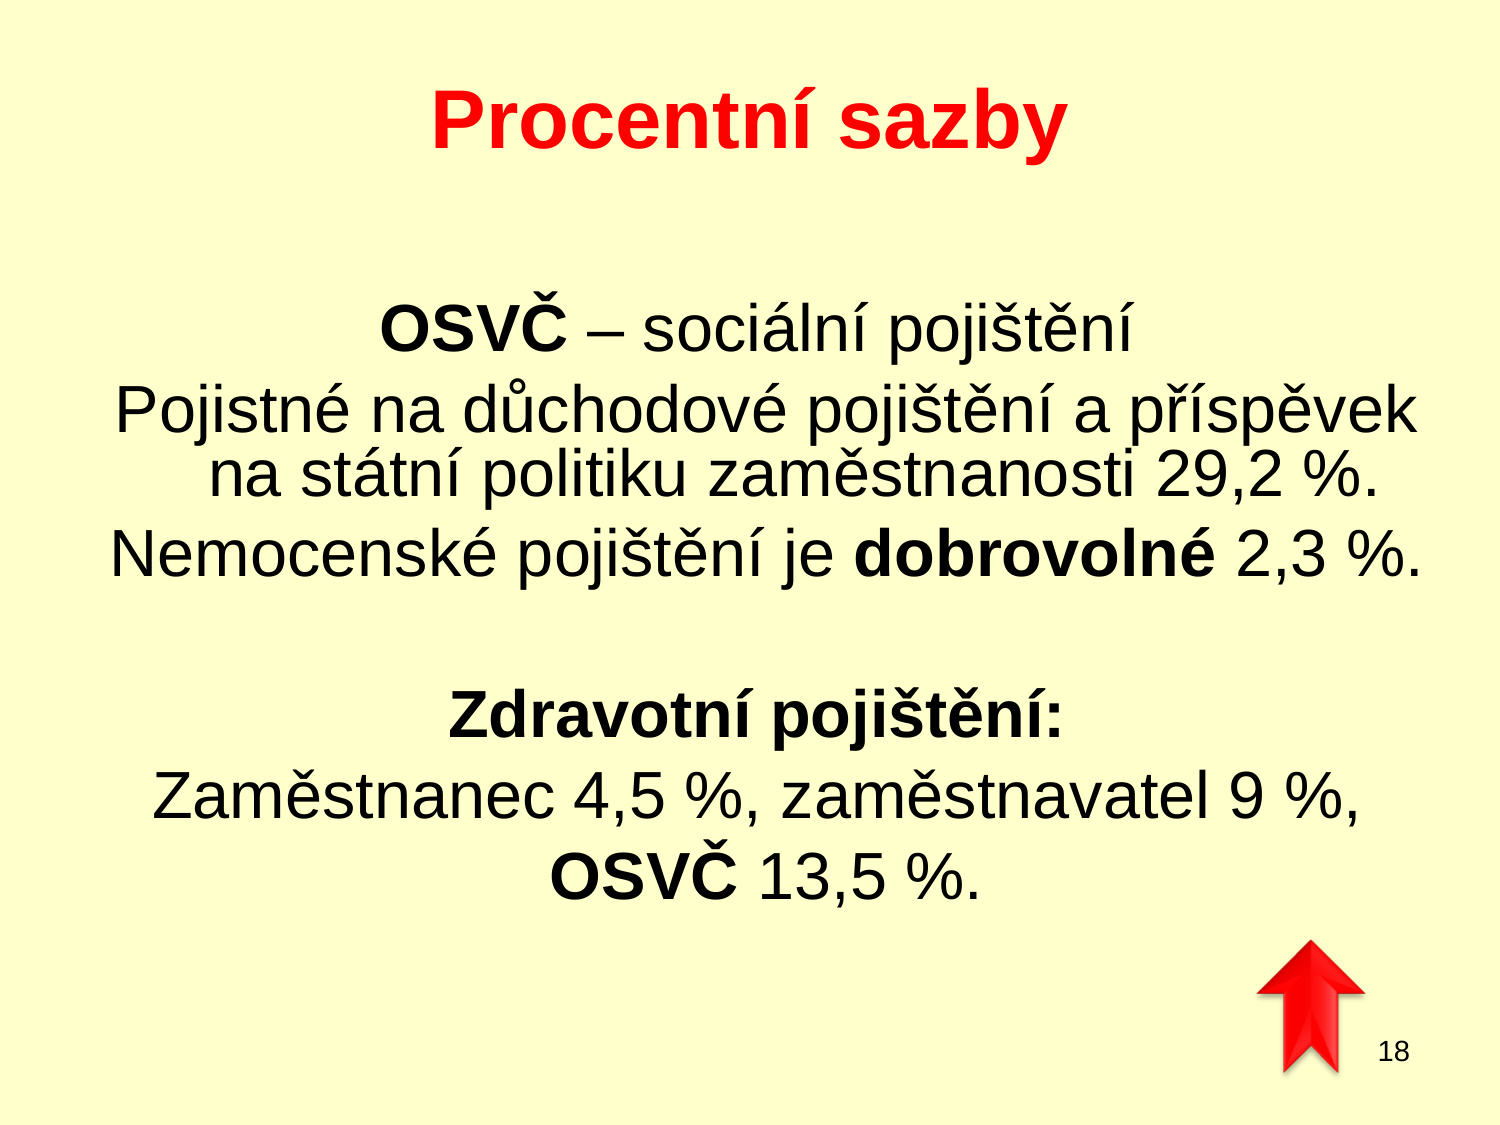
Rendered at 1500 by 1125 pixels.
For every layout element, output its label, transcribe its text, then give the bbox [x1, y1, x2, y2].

text_box <číslo> [1074, 1024, 1426, 1103]
title Procentní sazby [75, 45, 1426, 185]
picture [1247, 934, 1375, 1087]
list OSVČ – sociální pojištění Pojistné na důchodové pojištění a příspěvek na státní politiku zaměstnanosti 29,2 %. Nemocenské pojištění je dobrovolné 2,3 %. Zdravotní pojištění: Zaměstnanec 4,5 %, zaměstnavatel 9 %, OSVČ 13,5 %. [74, 196, 1459, 1001]
